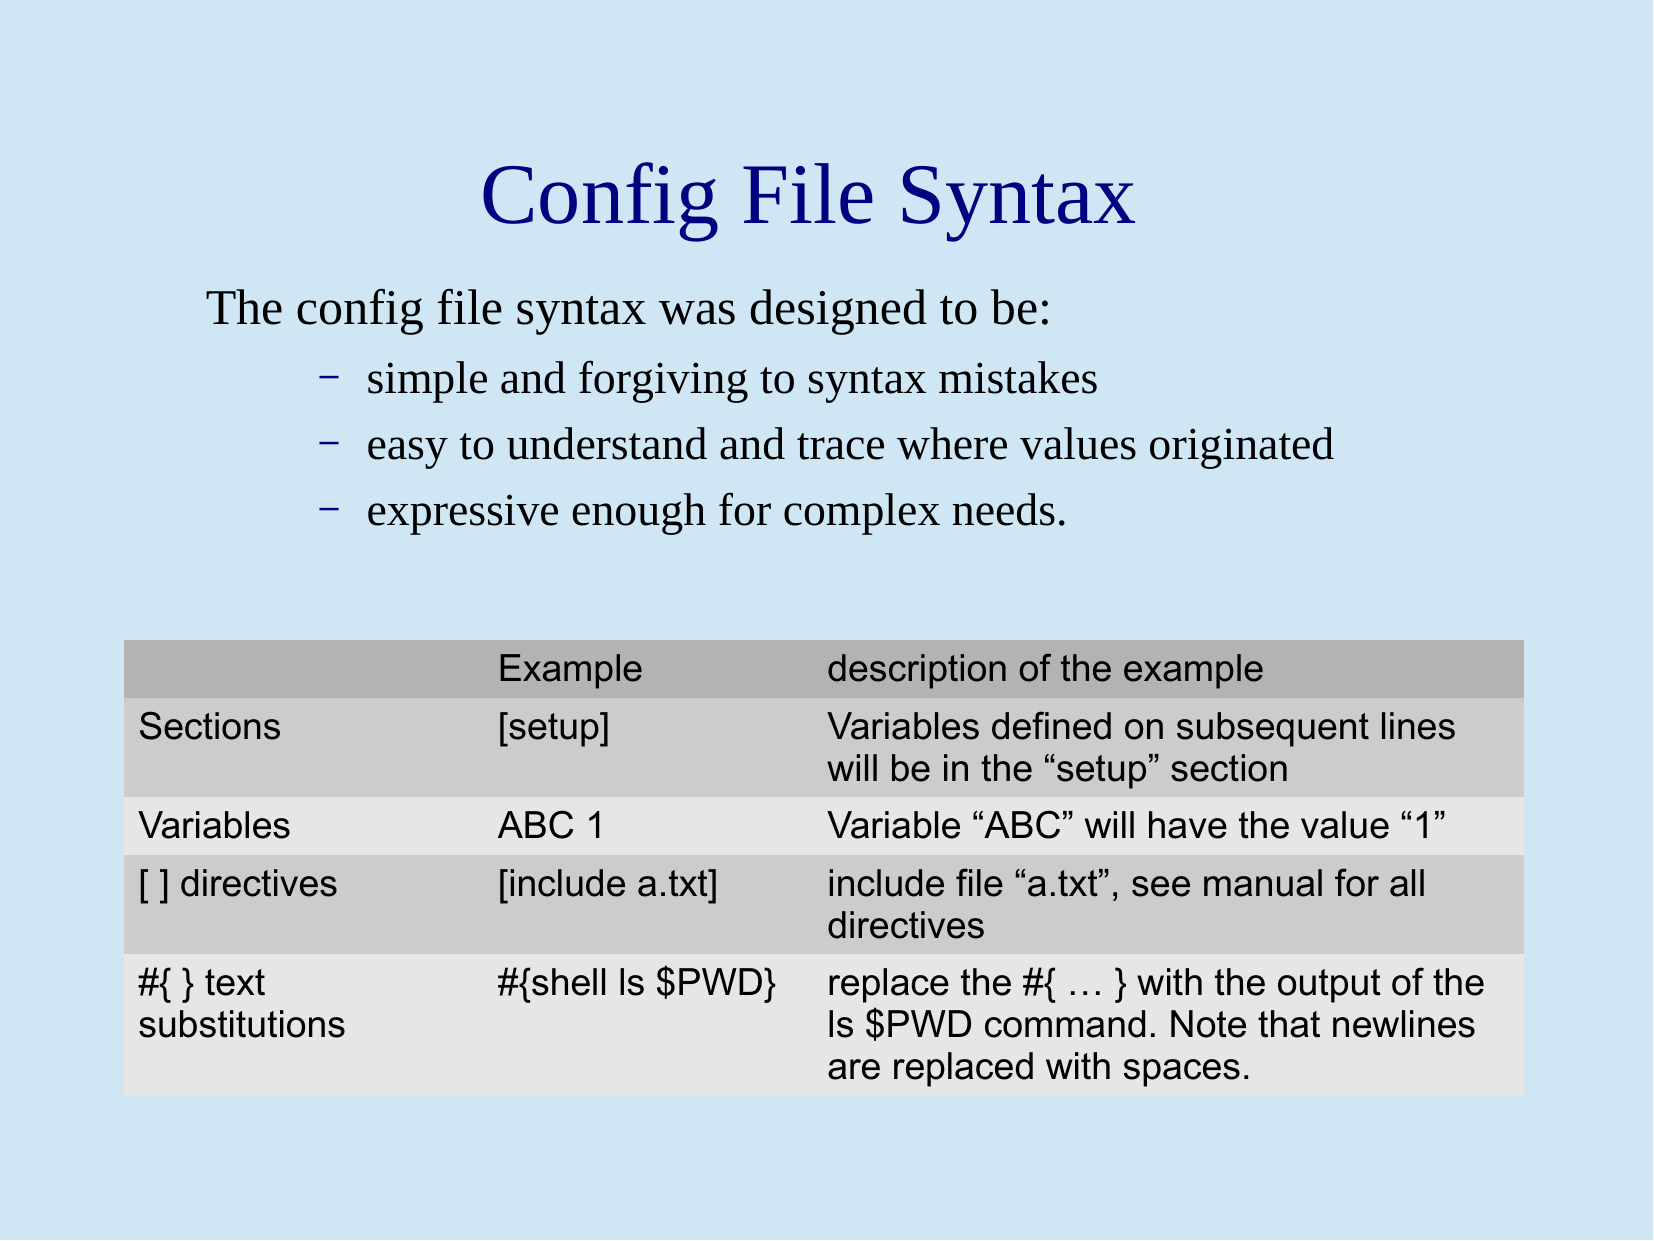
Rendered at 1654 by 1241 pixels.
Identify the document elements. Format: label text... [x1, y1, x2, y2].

table_cell include file “a.txt”, see manual for all directives [813, 855, 1524, 954]
table_cell #{ } text substitutions [124, 954, 483, 1096]
table_cell [ ] directives [124, 855, 483, 954]
list The config file syntax was designed to be: simple and forgiving to syntax mistakes easy to understand and trace where values originated expressive enough for complex needs. [135, 279, 1494, 631]
table_cell replace the #{ … } with the output of the ls $PWD command. Note that newlines are replaced with spaces. [813, 954, 1524, 1096]
table_cell [setup] [483, 698, 813, 797]
table_cell Sections [124, 698, 483, 797]
table_header description of the example [813, 640, 1524, 698]
table_cell ABC 1 [483, 797, 813, 855]
table_cell Variables defined on subsequent lines will be in the “setup” section [813, 698, 1524, 797]
table_cell Variable “ABC” will have the value “1” [813, 797, 1524, 855]
table_cell #{shell ls $PWD} [483, 954, 813, 1096]
table_header [124, 640, 483, 698]
table_cell [include a.txt] [483, 855, 813, 954]
table_header Example [483, 640, 813, 698]
table_cell Variables [124, 797, 483, 855]
title Config File Syntax [82, 90, 1536, 298]
